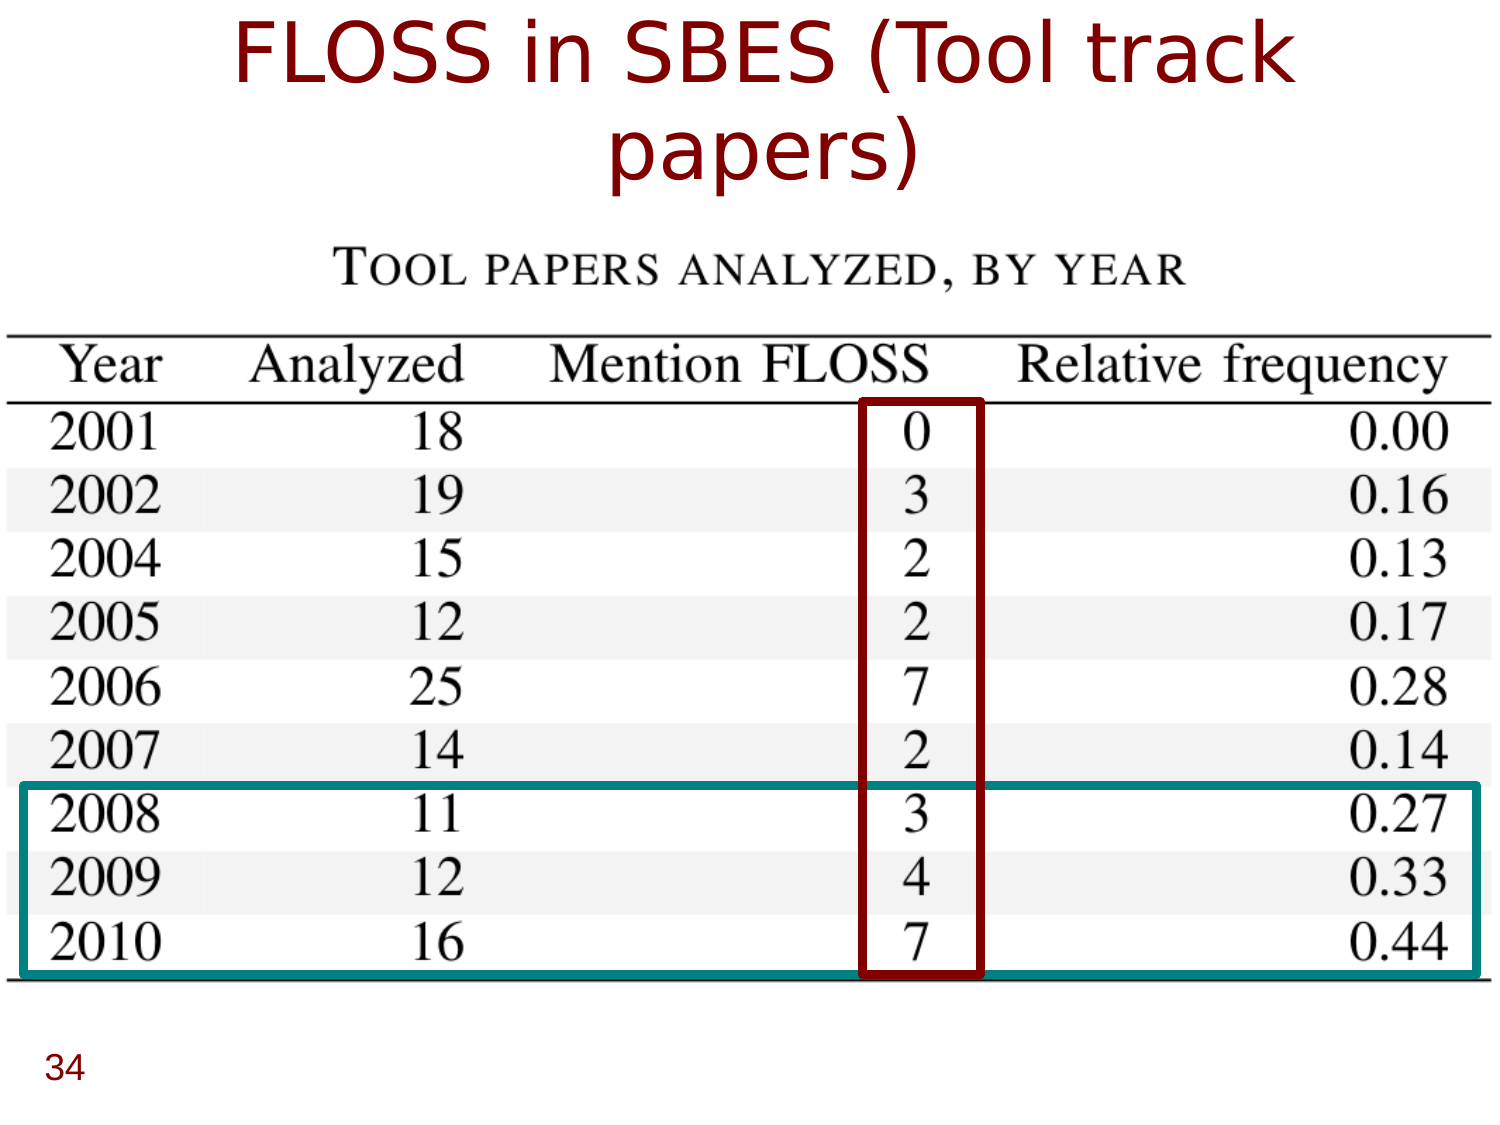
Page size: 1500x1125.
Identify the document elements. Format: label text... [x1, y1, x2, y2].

title FLOSS in SBES (Tool track papers) [70, 5, 1459, 200]
picture [3, 234, 1500, 994]
